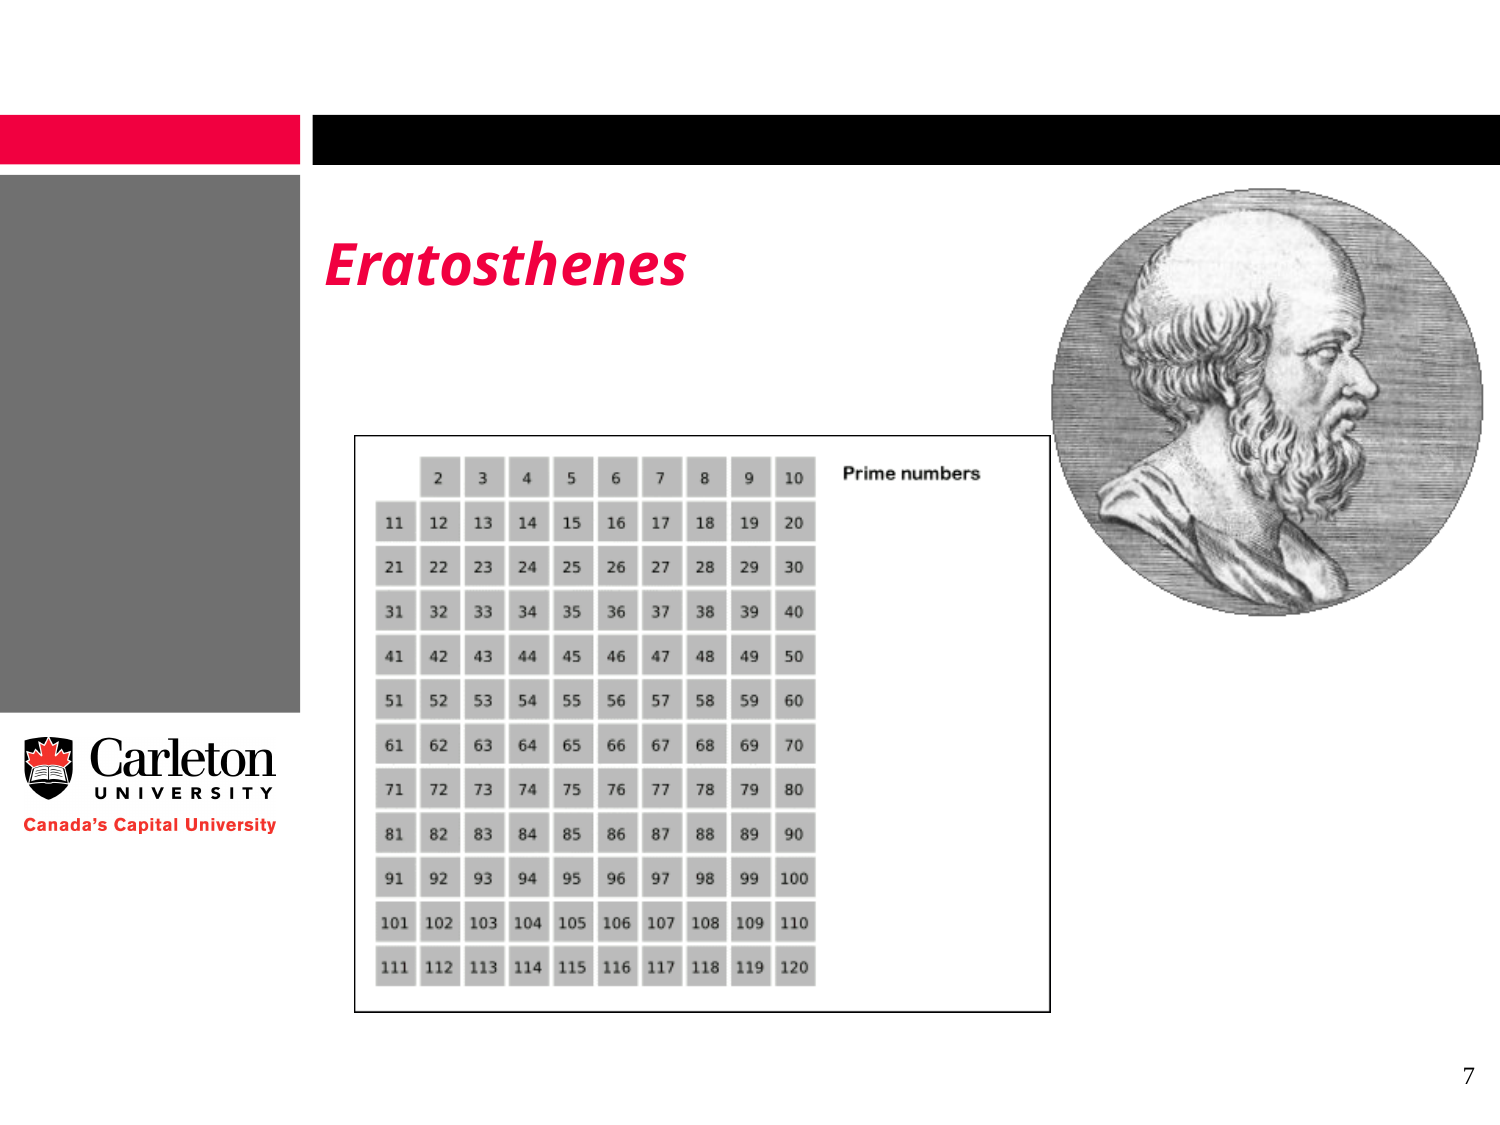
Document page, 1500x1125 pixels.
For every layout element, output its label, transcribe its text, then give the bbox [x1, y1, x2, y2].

title Eratosthenes [324, 194, 1050, 331]
picture [354, 187, 1485, 1013]
picture [24, 737, 276, 834]
